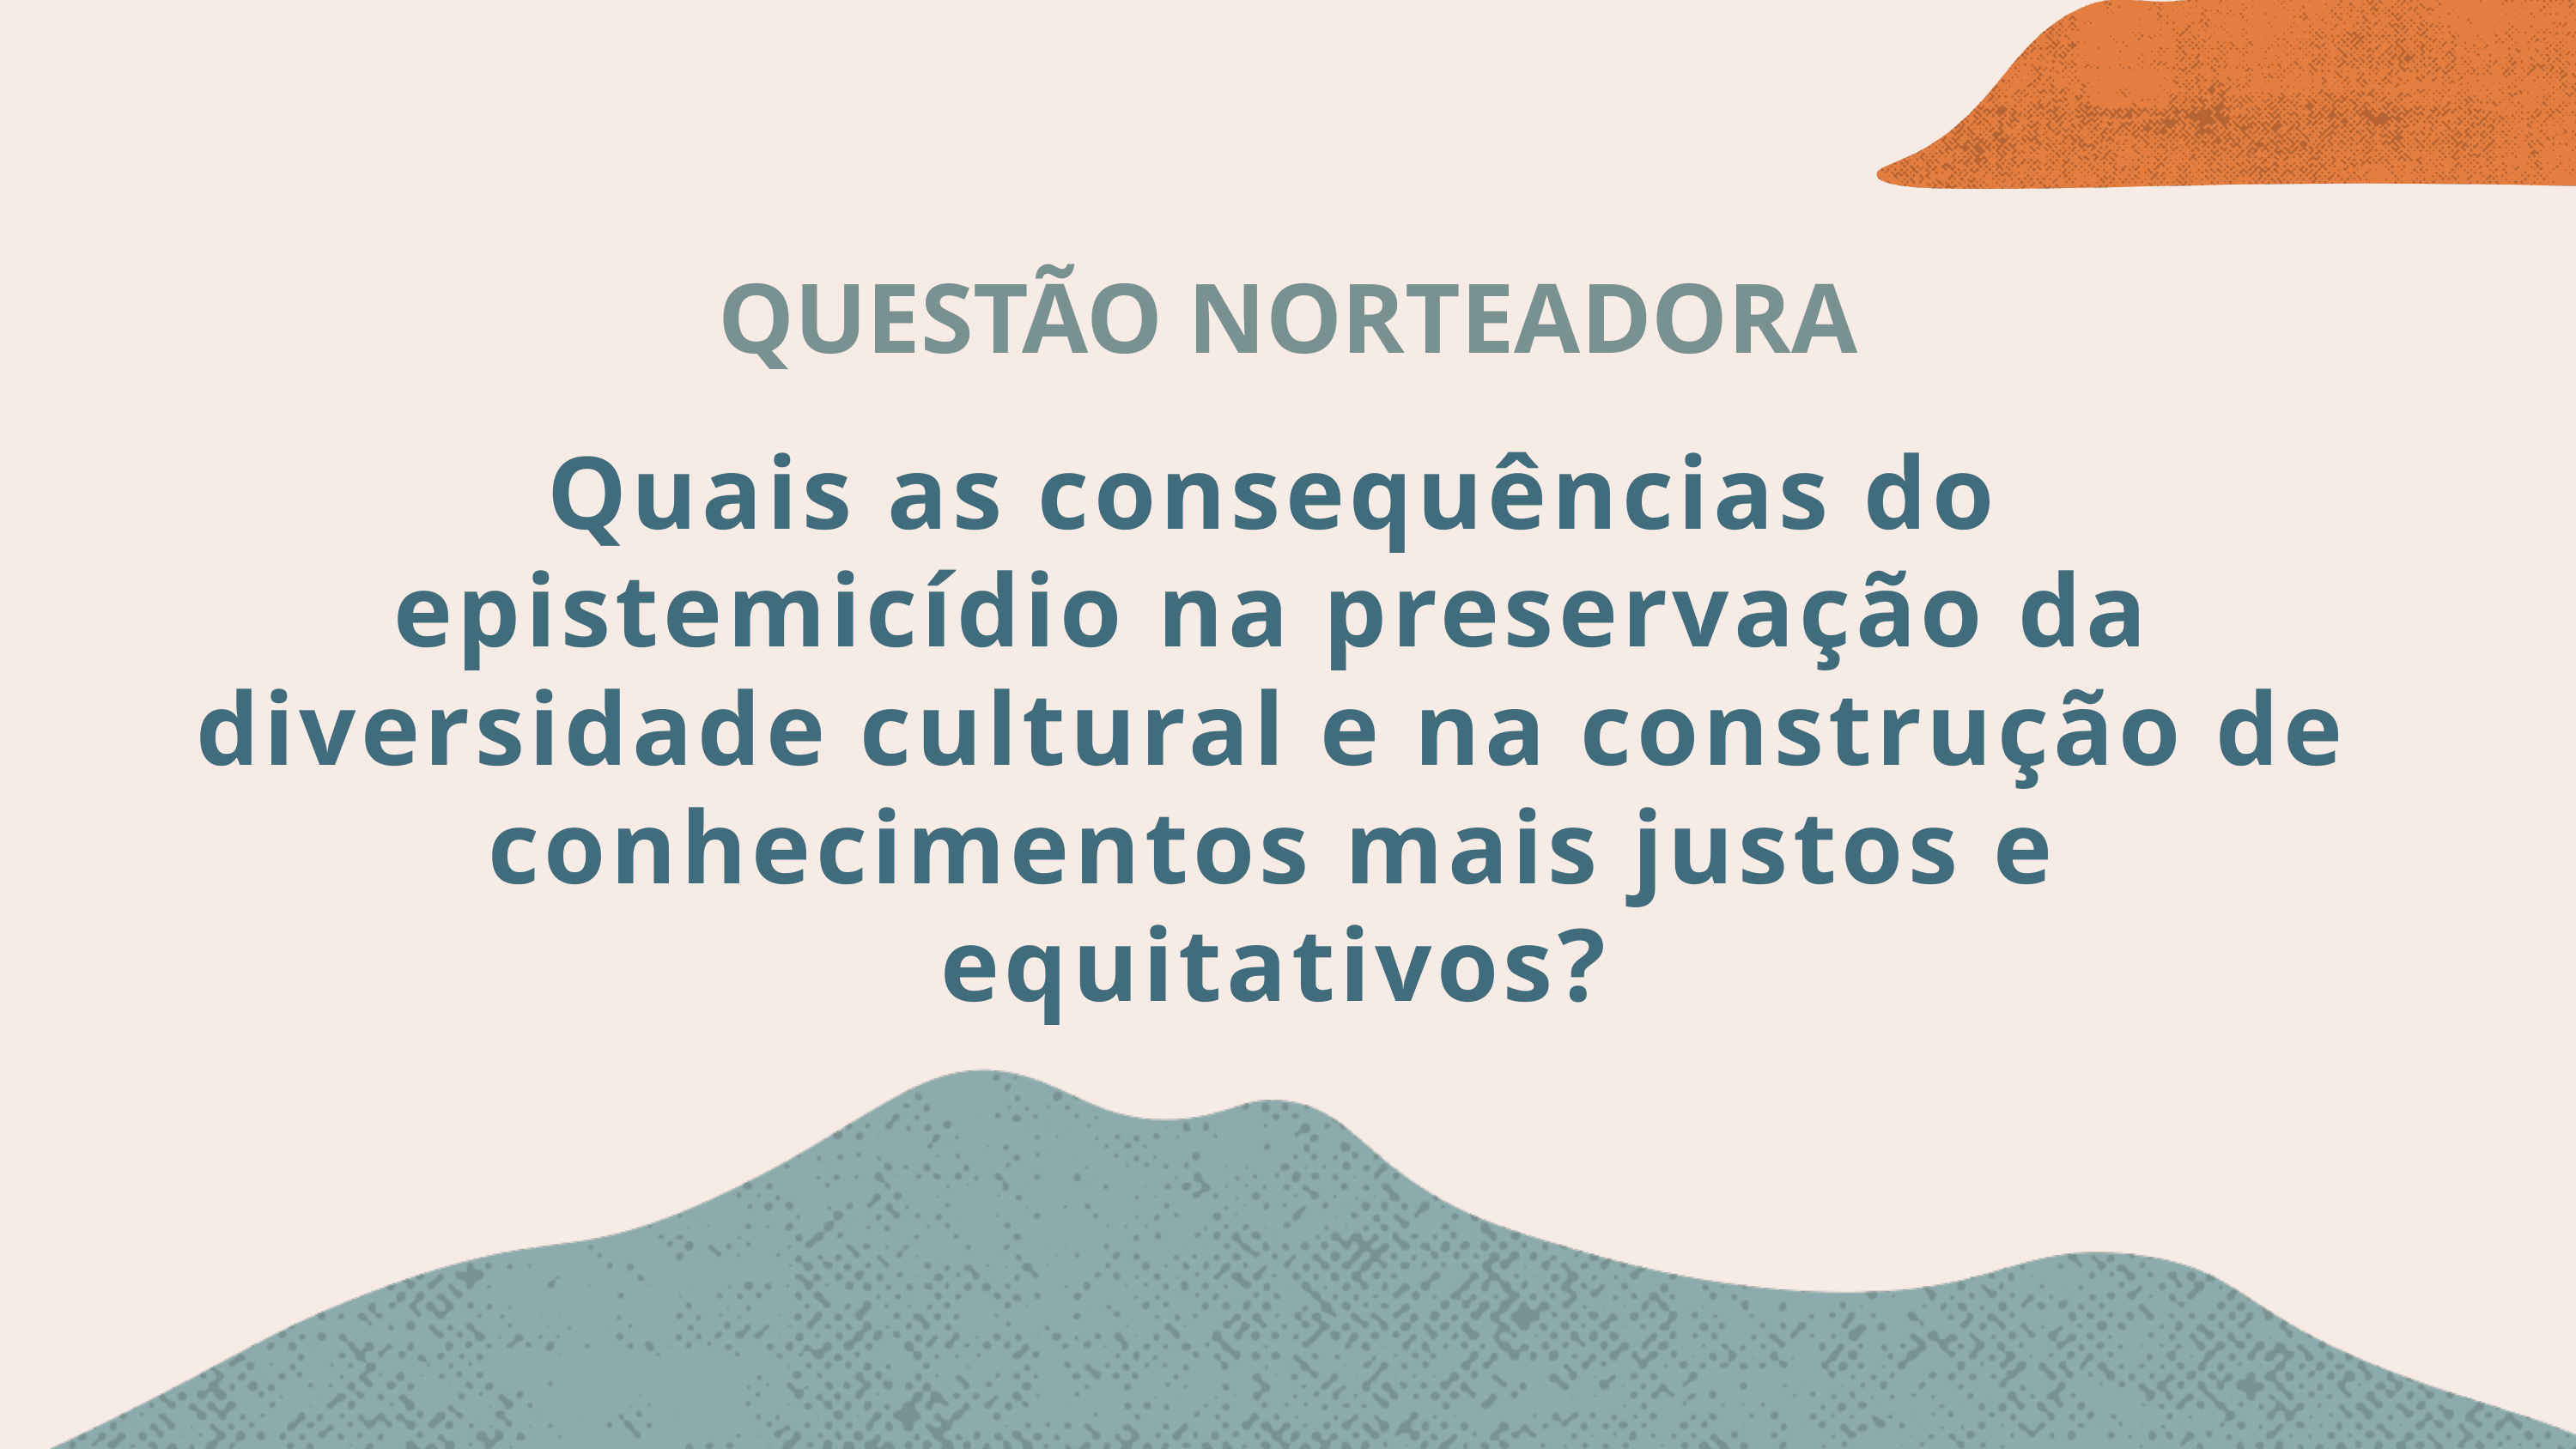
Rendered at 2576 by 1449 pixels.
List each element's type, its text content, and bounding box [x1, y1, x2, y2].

text_box [1876, 0, 2576, 189]
text_box QUESTÃO NORTEADORA [293, 266, 2283, 373]
text_box [0, 1052, 2576, 1449]
text_box Quais as consequências do epistemicídio na preservação da diversidade cultural e na construção de conhecimentos mais justos e equitativos? [193, 430, 2354, 1022]
